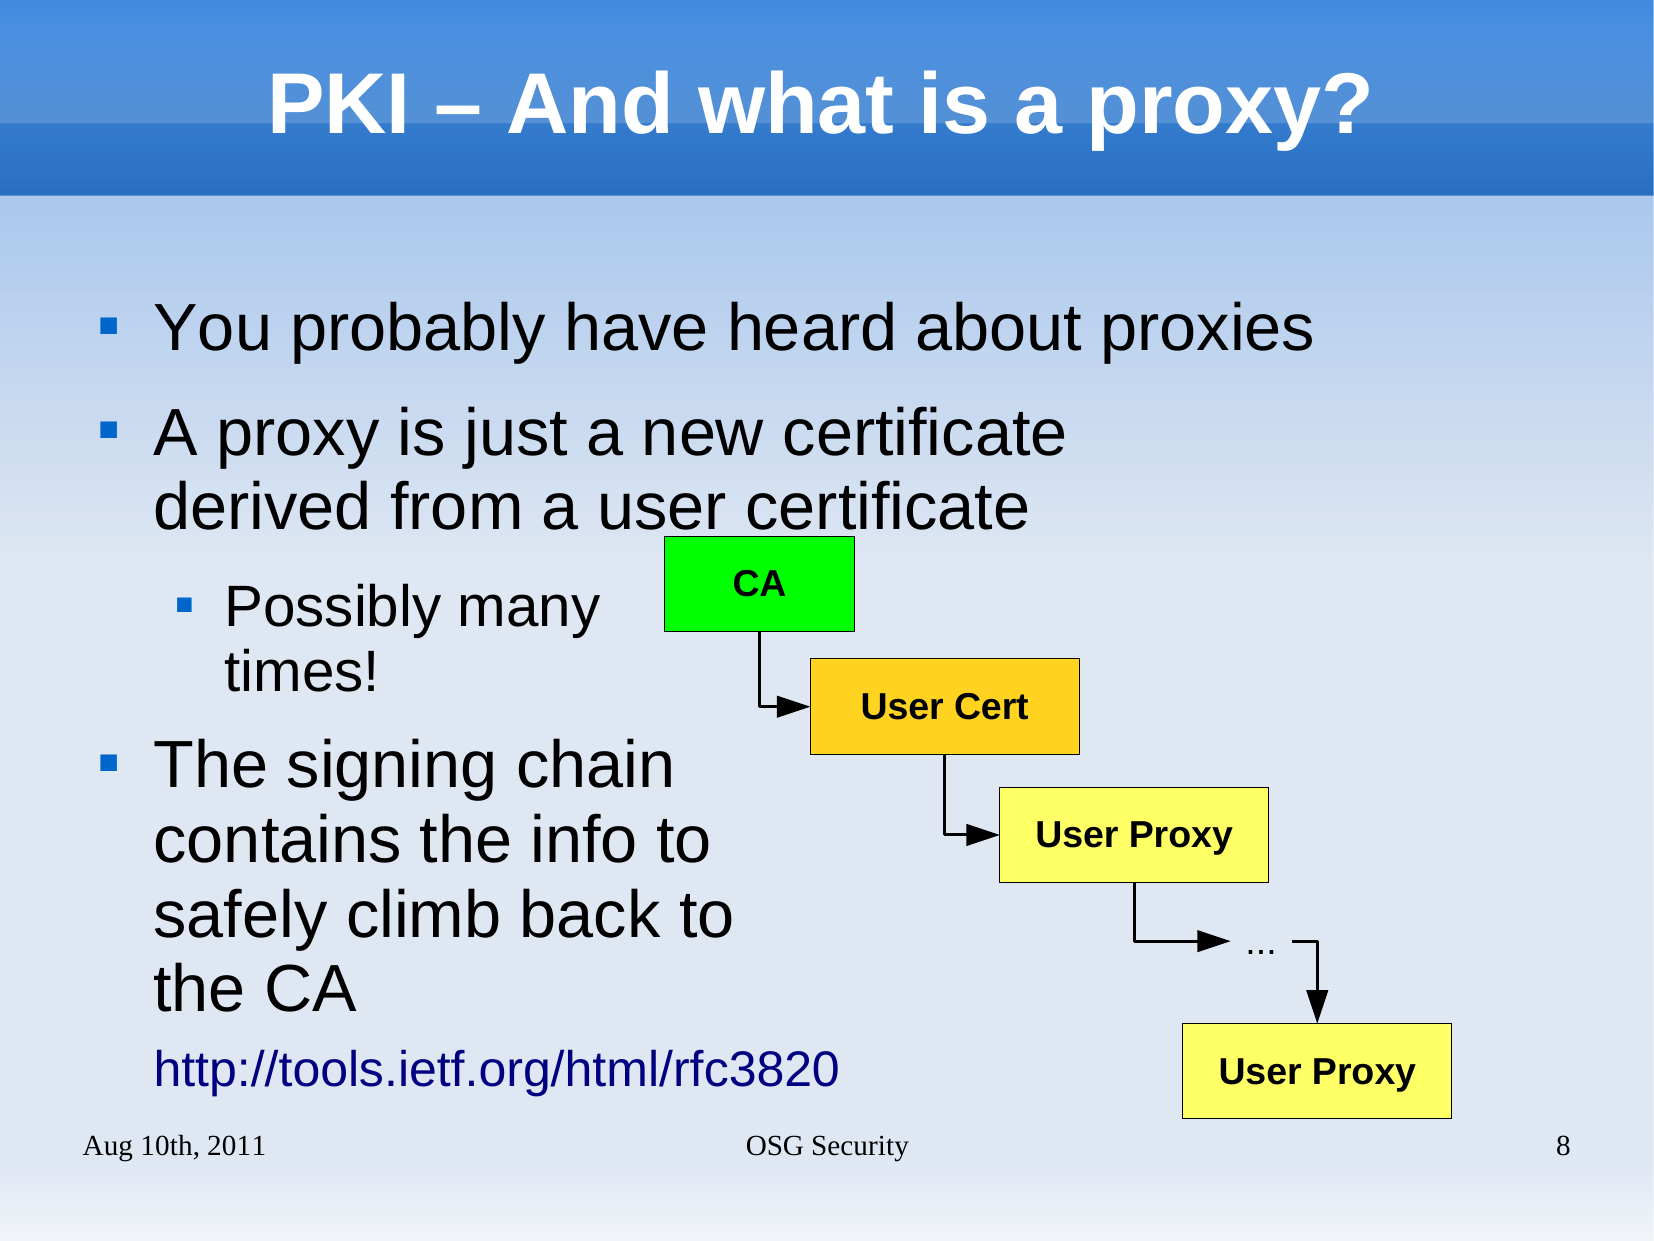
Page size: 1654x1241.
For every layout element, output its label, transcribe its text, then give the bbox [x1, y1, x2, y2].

text_box User Proxy [1182, 1023, 1452, 1119]
text_box User Proxy [999, 787, 1269, 883]
text_box ... [1230, 912, 1292, 970]
list You probably have heard about proxies A proxy is just a new certificate derived from a user certificate Possibly many times! The signing chain contains the info to safely climb back to the CA http://tools.ietf.org/html/rfc3820 [82, 290, 1571, 1109]
picture [0, 0, 1654, 1241]
text_box User Cert [810, 658, 1080, 755]
text_box CA [664, 536, 855, 632]
title PKI – And what is a proxy? [76, 0, 1565, 208]
